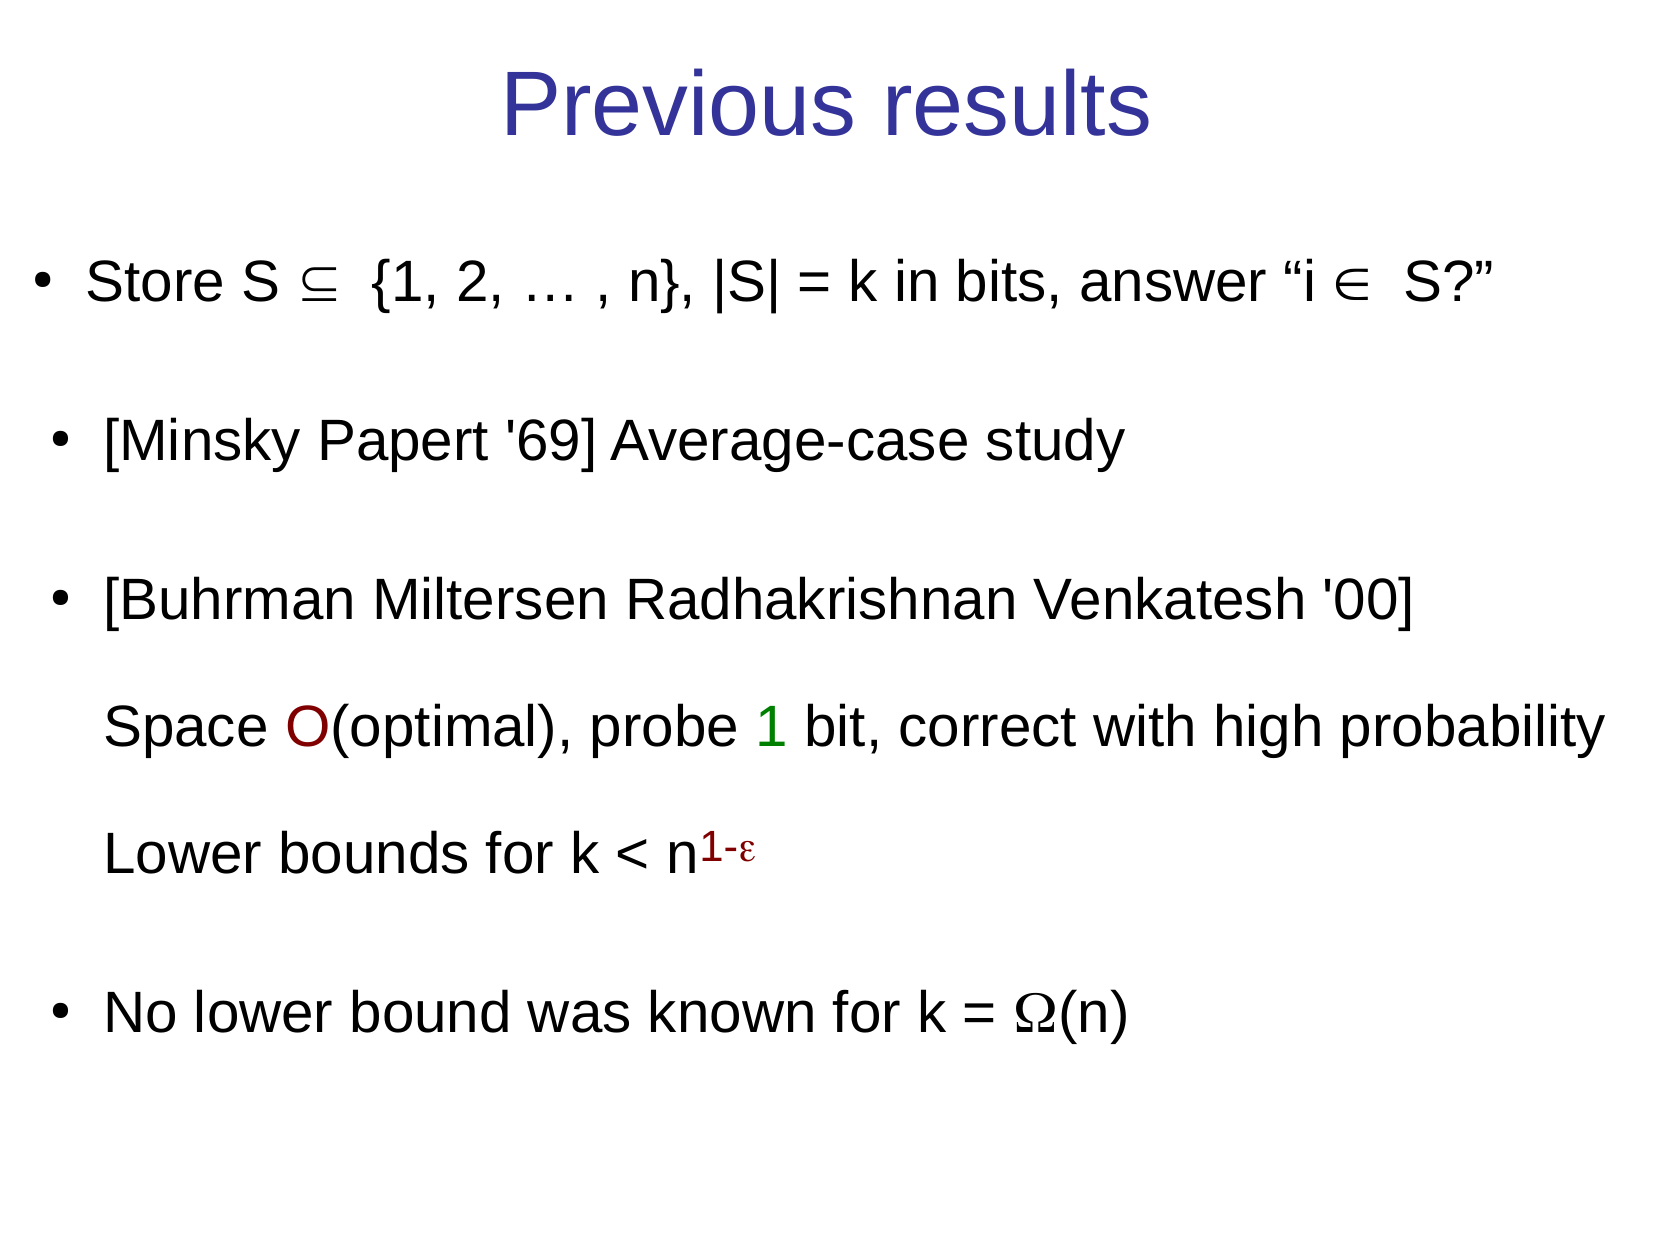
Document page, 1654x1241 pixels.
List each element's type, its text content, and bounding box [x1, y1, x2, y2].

list Store S  {1, 2, … , n}, |S| = k in bits, answer “i  S?” [Minsky Papert '69] Average-case study [Buhrman Miltersen Radhakrishnan Venkatesh '00] Space O(optimal), probe 1 bit, correct with high probability Lower bounds for k < n1- No lower bound was known for k = (n) [0, 161, 1654, 1214]
title Previous results [124, 0, 1530, 207]
